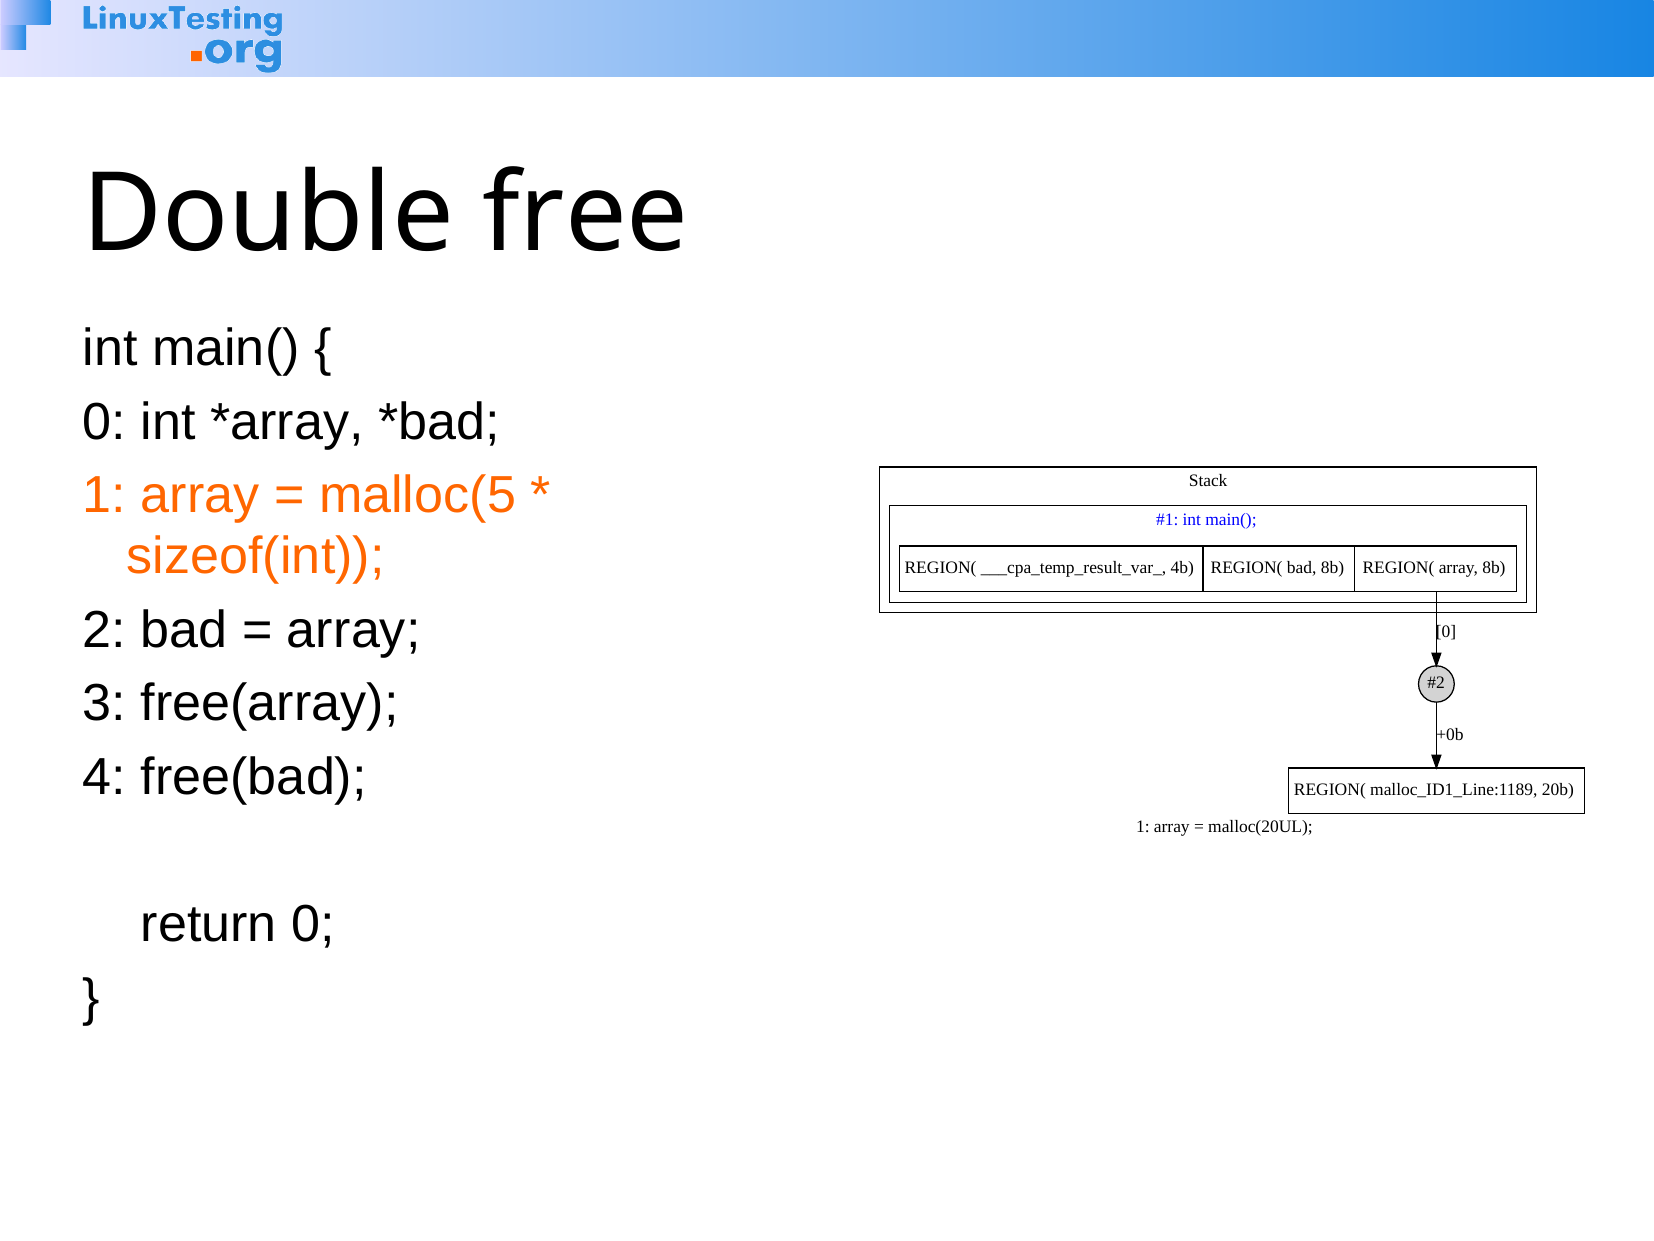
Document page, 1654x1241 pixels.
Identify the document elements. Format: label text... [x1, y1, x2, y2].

picture [83, 5, 282, 73]
picture [863, 451, 1590, 848]
list int main() { 0: int *array, *bad; 1: array = malloc(5 * sizeof(int)); 2: bad = array; 3: free(array); 4: free(bad); return 0; } [82, 315, 809, 1036]
title Double free [82, 76, 1571, 336]
